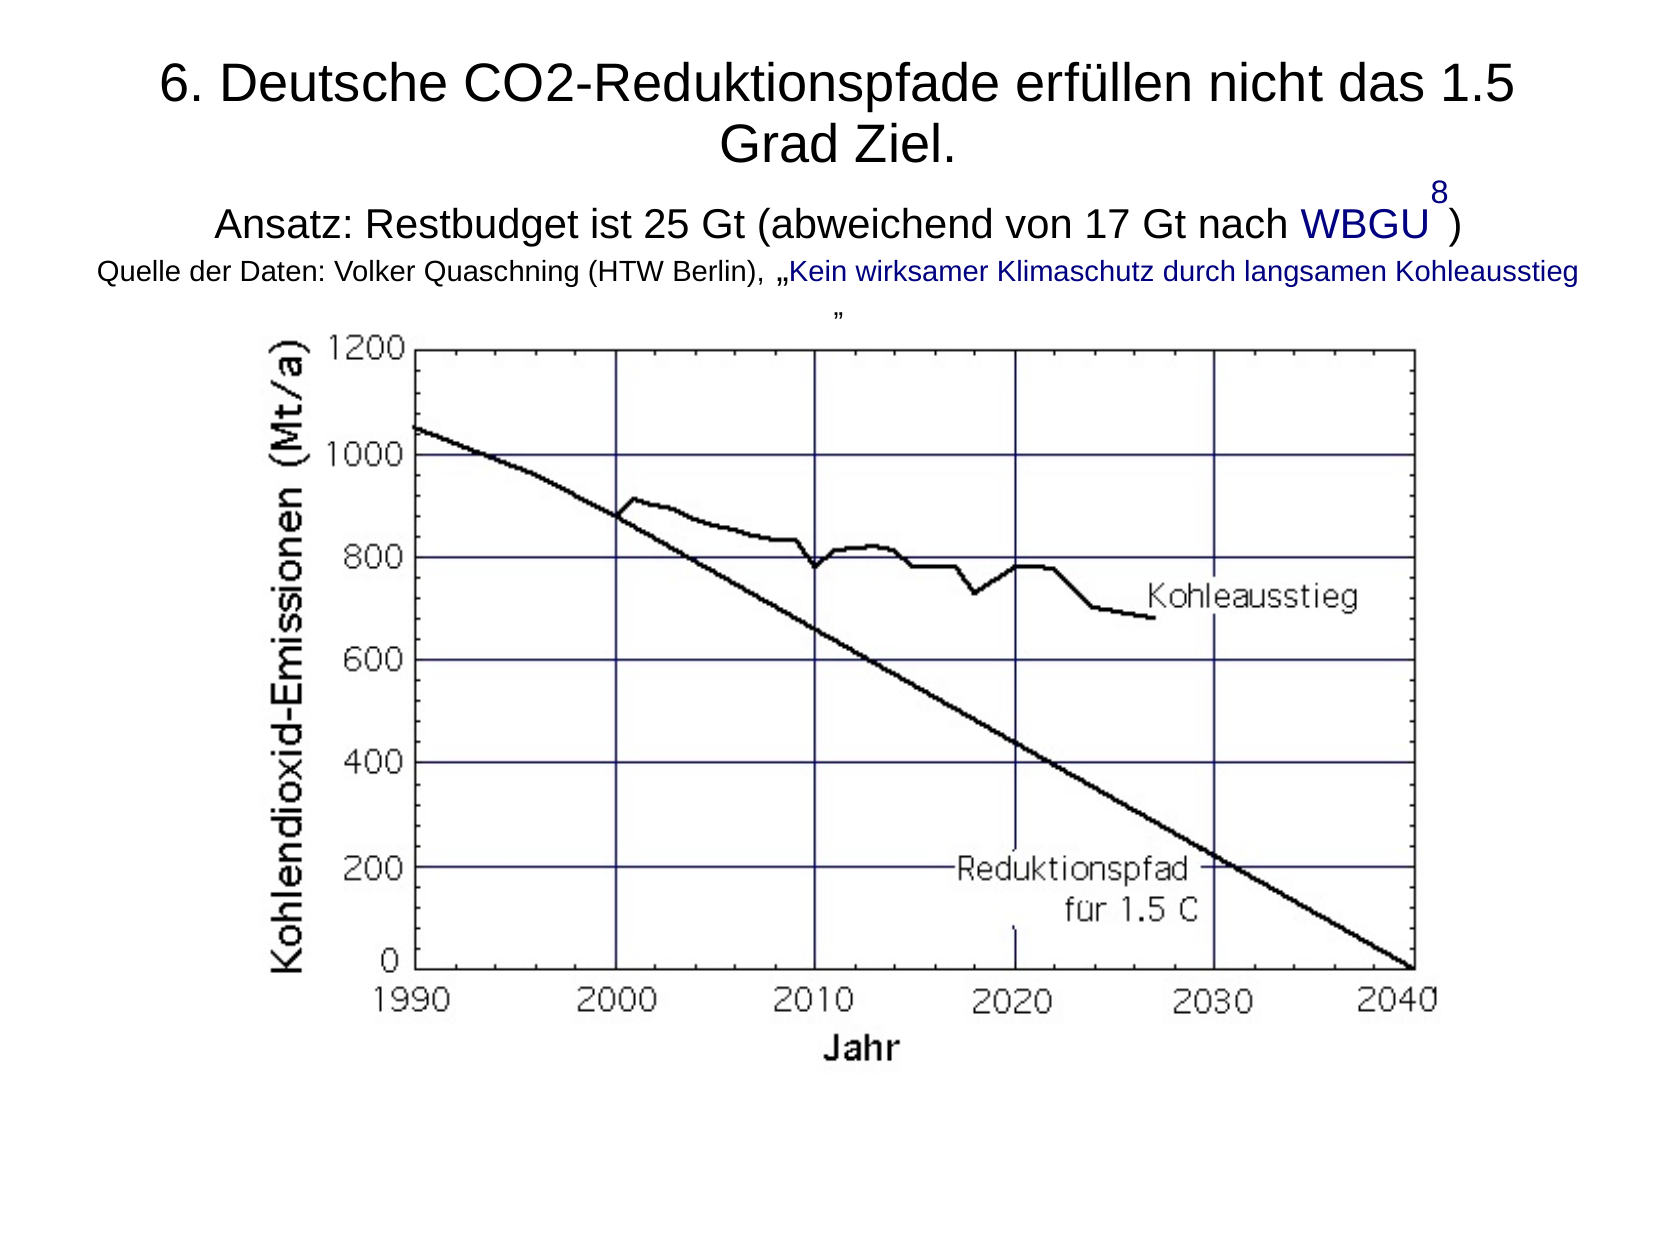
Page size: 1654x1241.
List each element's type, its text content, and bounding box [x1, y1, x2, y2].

picture [212, 319, 1441, 1139]
title 6. Deutsche CO2-Reduktionspfade erfüllen nicht das 1.5 Grad Ziel. Ansatz: Restbudget ist 25 Gt (abweichend von 17 Gt nach WBGU8) Quelle der Daten: Volker Quaschning (HTW Berlin), „Kein wirksamer Klimaschutz durch langsamen Kohleausstieg„ [94, 52, 1583, 290]
